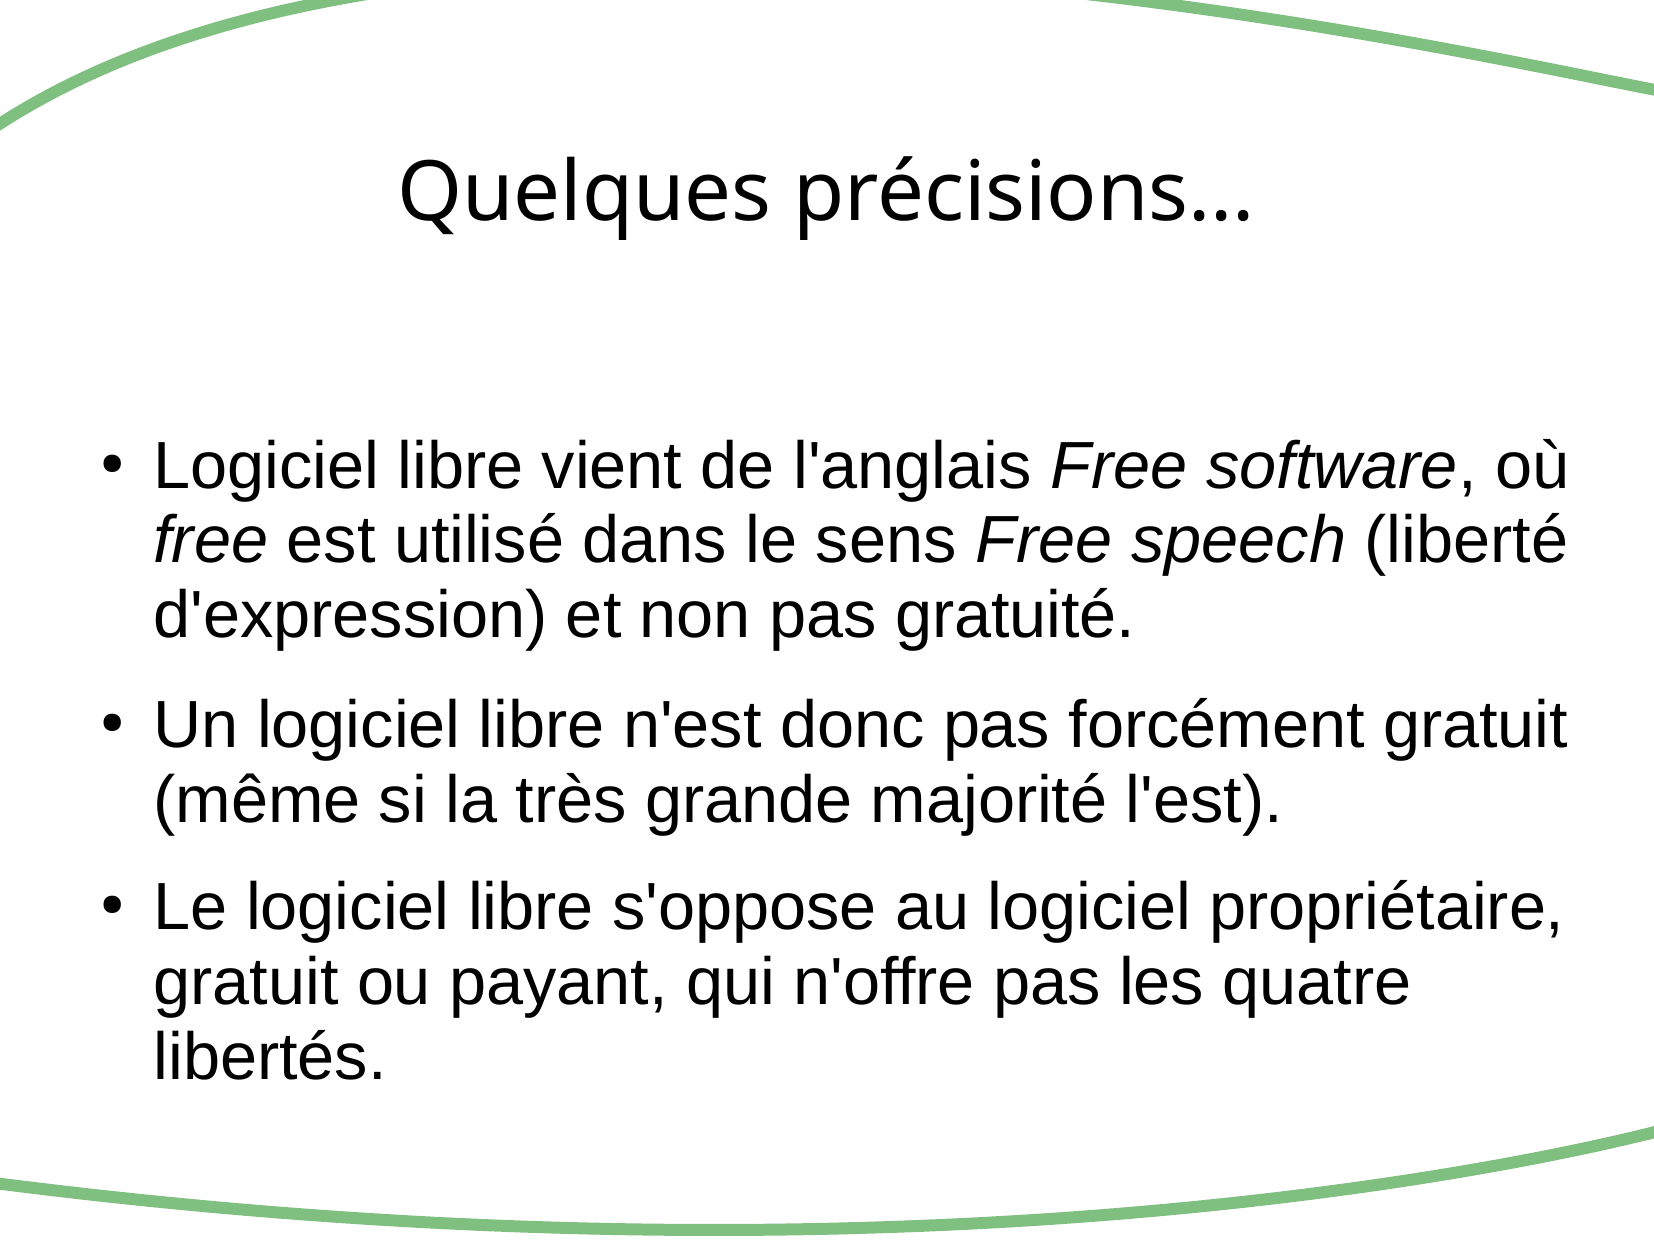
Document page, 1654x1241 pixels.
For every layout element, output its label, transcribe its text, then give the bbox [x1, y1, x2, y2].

list Logiciel libre vient de l'anglais Free software, où free est utilisé dans le sens Free speech (liberté d'expression) et non pas gratuité. [82, 427, 1571, 658]
title Quelques précisions... [82, 92, 1571, 285]
list Le logiciel libre s'oppose au logiciel propriétaire, gratuit ou payant, qui n'offre pas les quatre libertés. [82, 869, 1571, 1130]
list Un logiciel libre n'est donc pas forcément gratuit (même si la très grande majorité l'est). [82, 687, 1571, 852]
